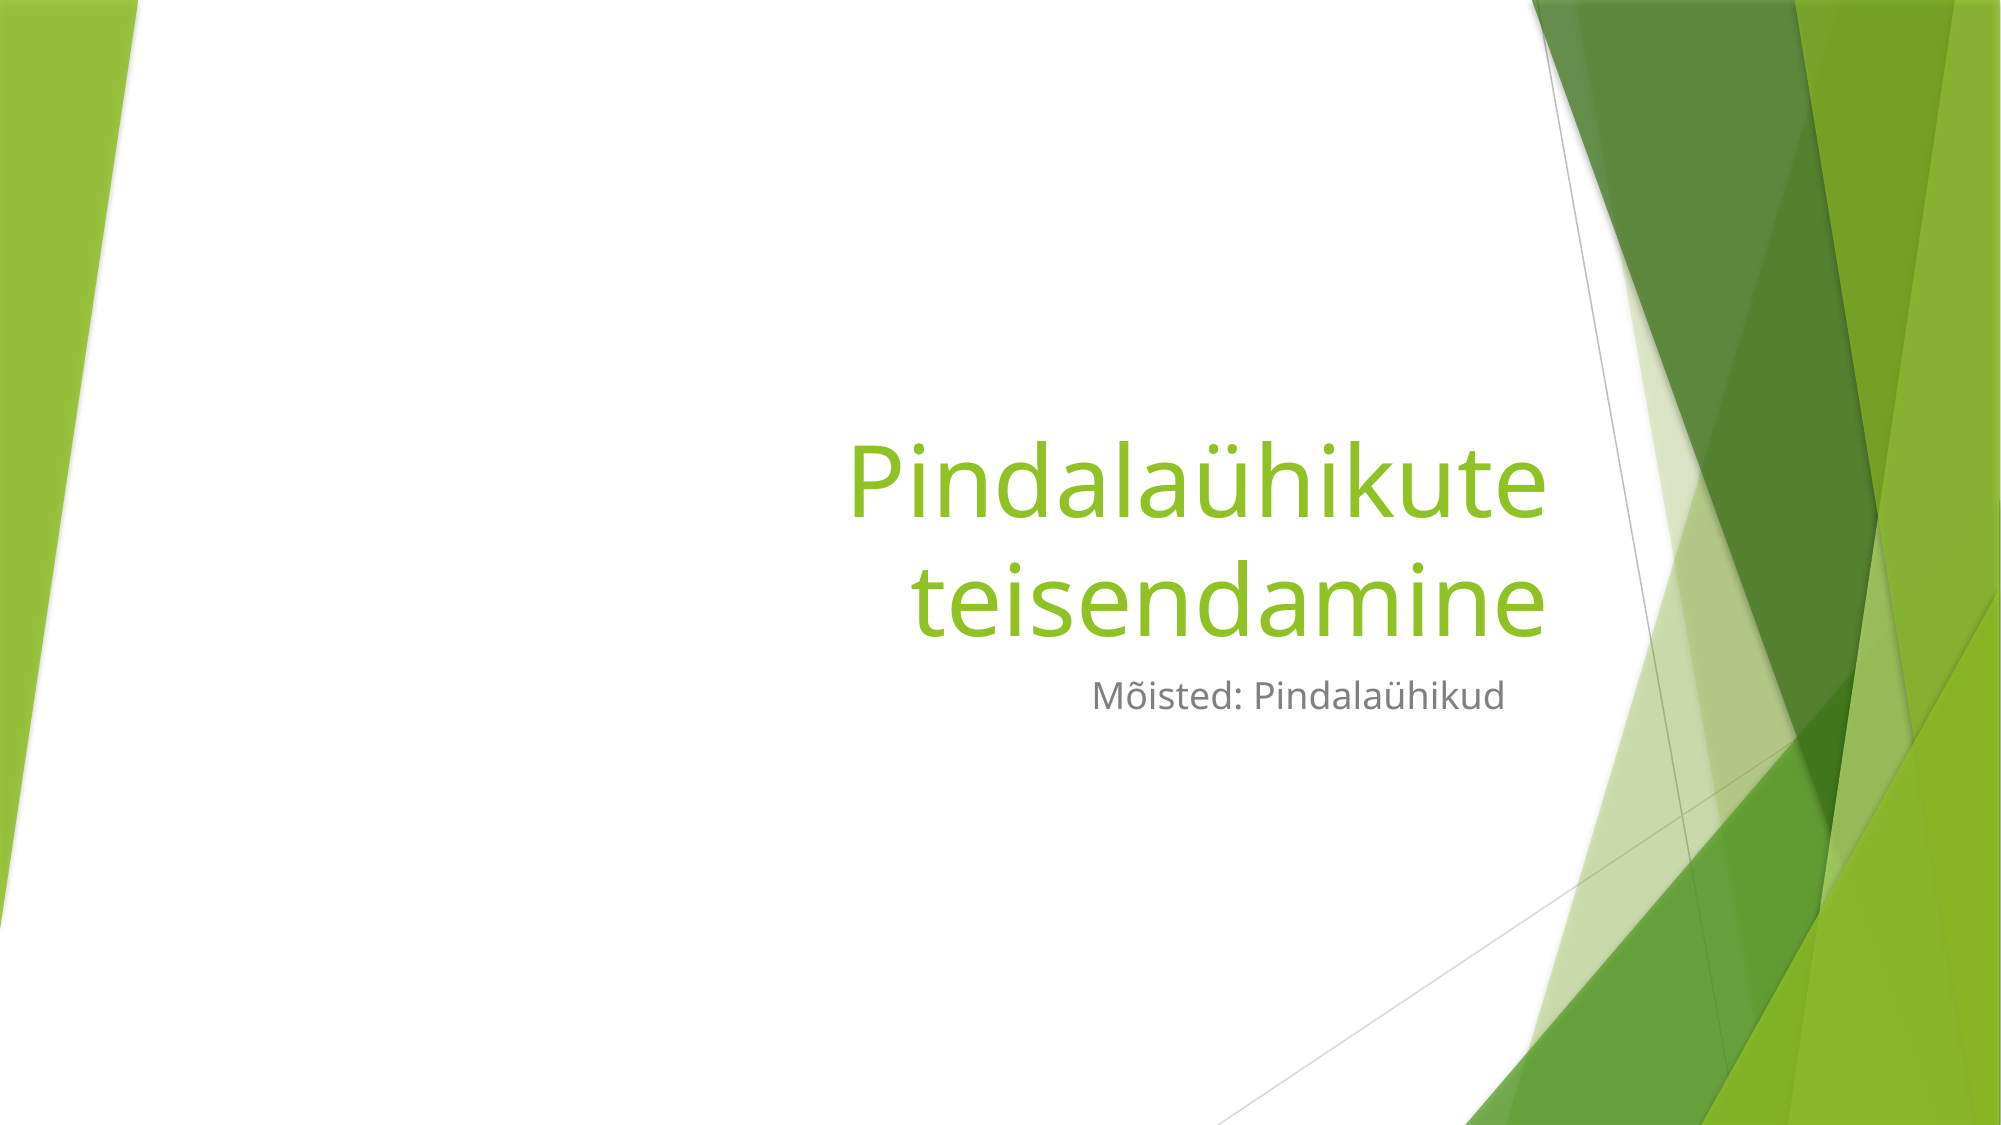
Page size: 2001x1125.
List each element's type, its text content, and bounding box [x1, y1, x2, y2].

subtitle Mõisted: Pindalaühikud [247, 664, 1522, 845]
title Pindalaühikute teisendamine [247, 394, 1565, 665]
